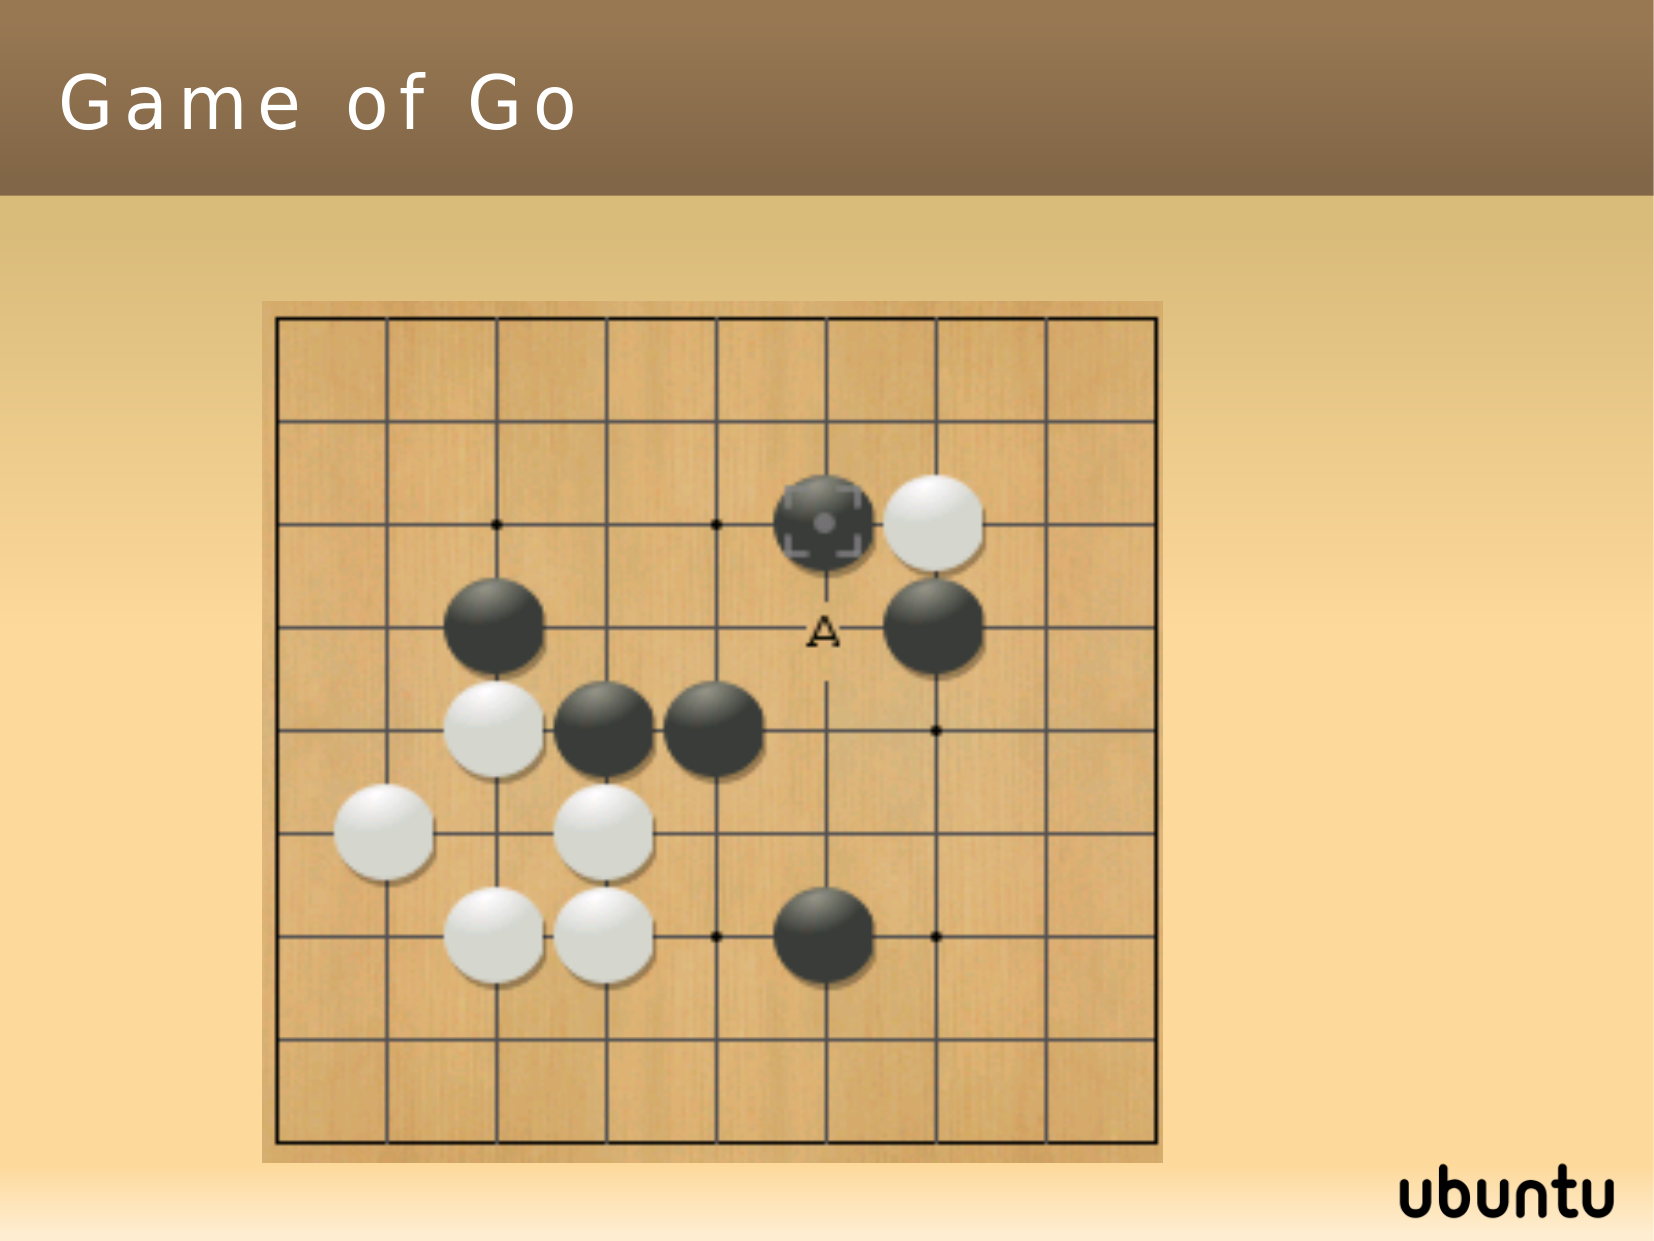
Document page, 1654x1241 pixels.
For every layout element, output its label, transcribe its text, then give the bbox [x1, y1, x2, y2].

title Game of Go [59, 29, 1595, 178]
picture [0, 0, 1654, 1241]
